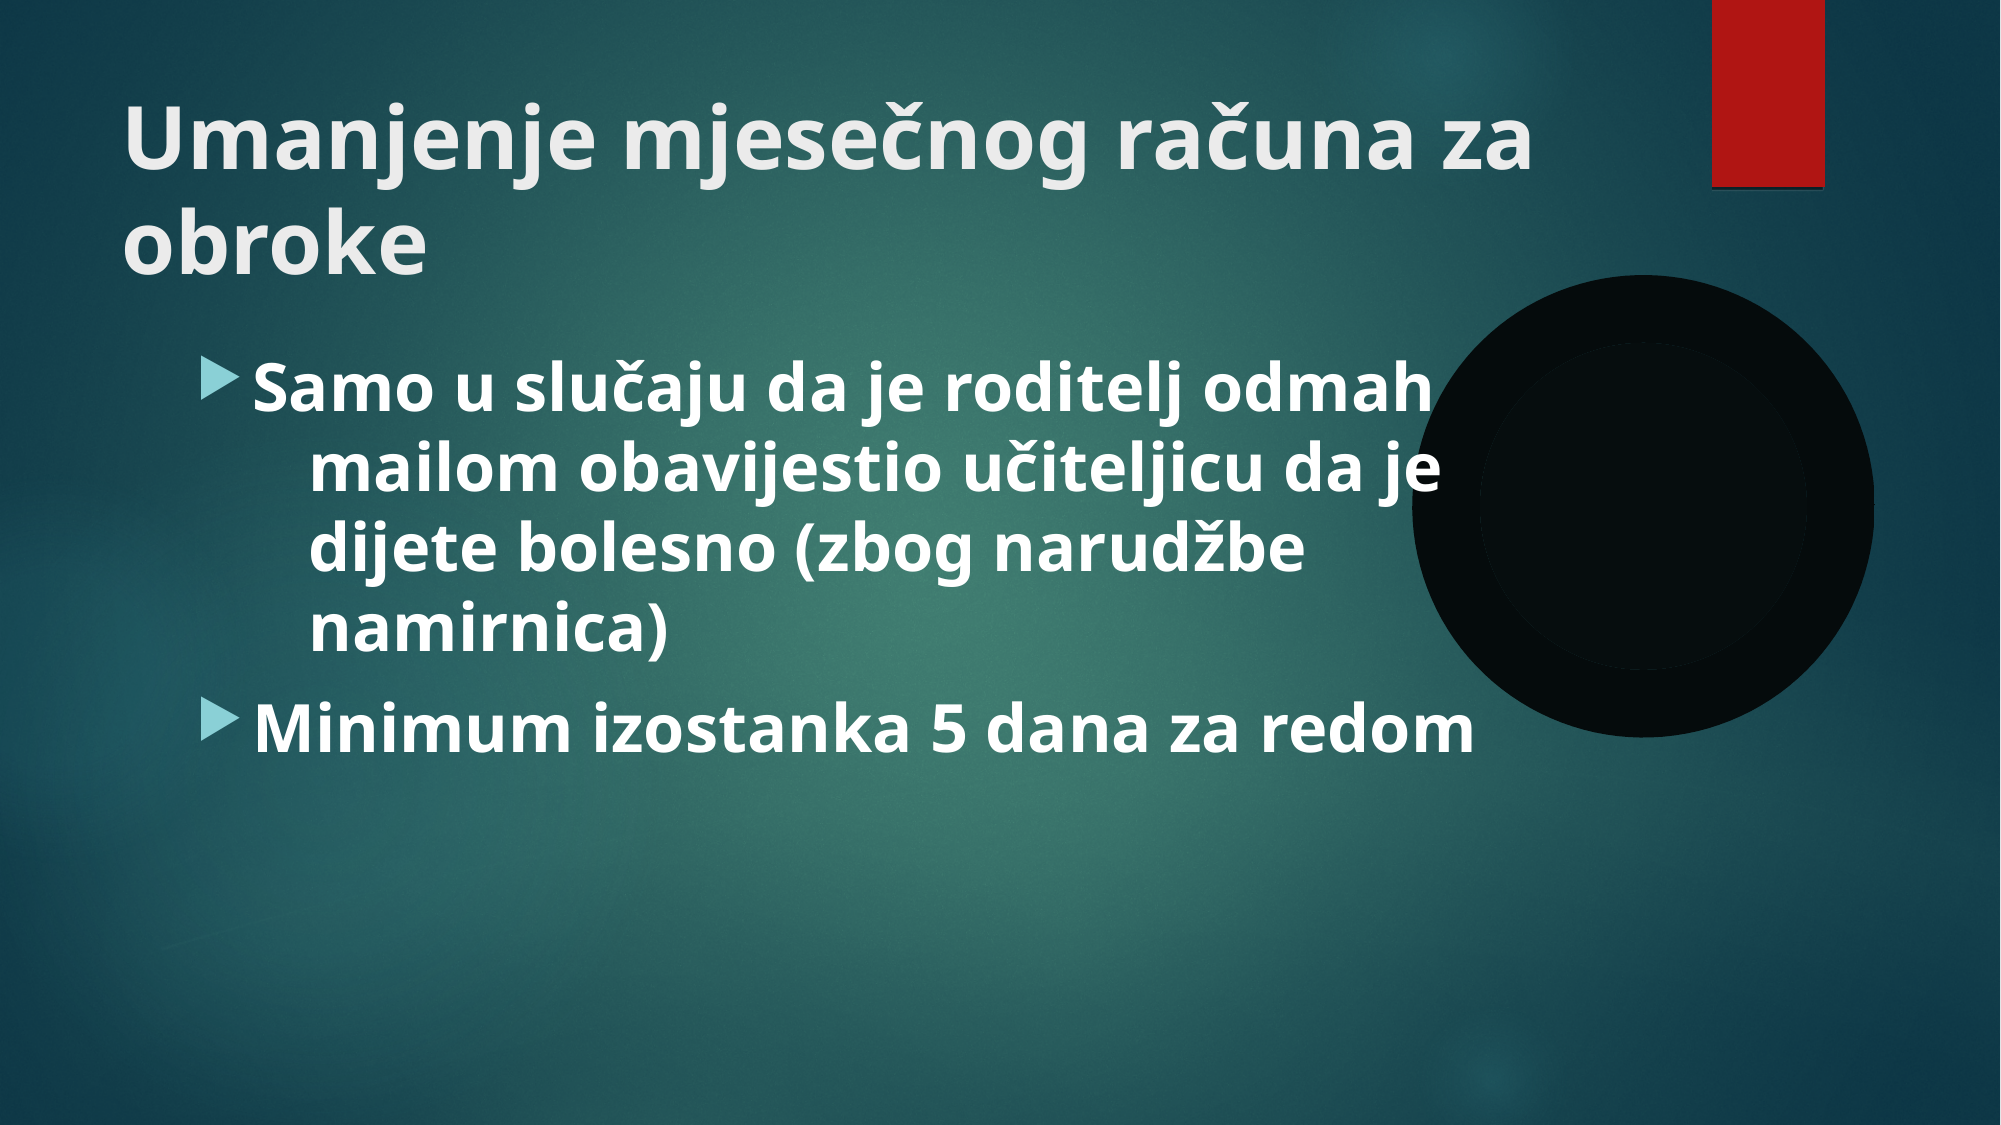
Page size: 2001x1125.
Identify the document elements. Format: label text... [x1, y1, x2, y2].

list Samo u slučaju da je roditelj odmah mailom obavijestio učiteljicu da je dijete bolesno (zbog narudžbe namirnica) Minimum izostanka 5 dana za redom [181, 336, 1649, 1026]
title Umanjenje mjesečnog računa za obroke [106, 74, 1649, 305]
